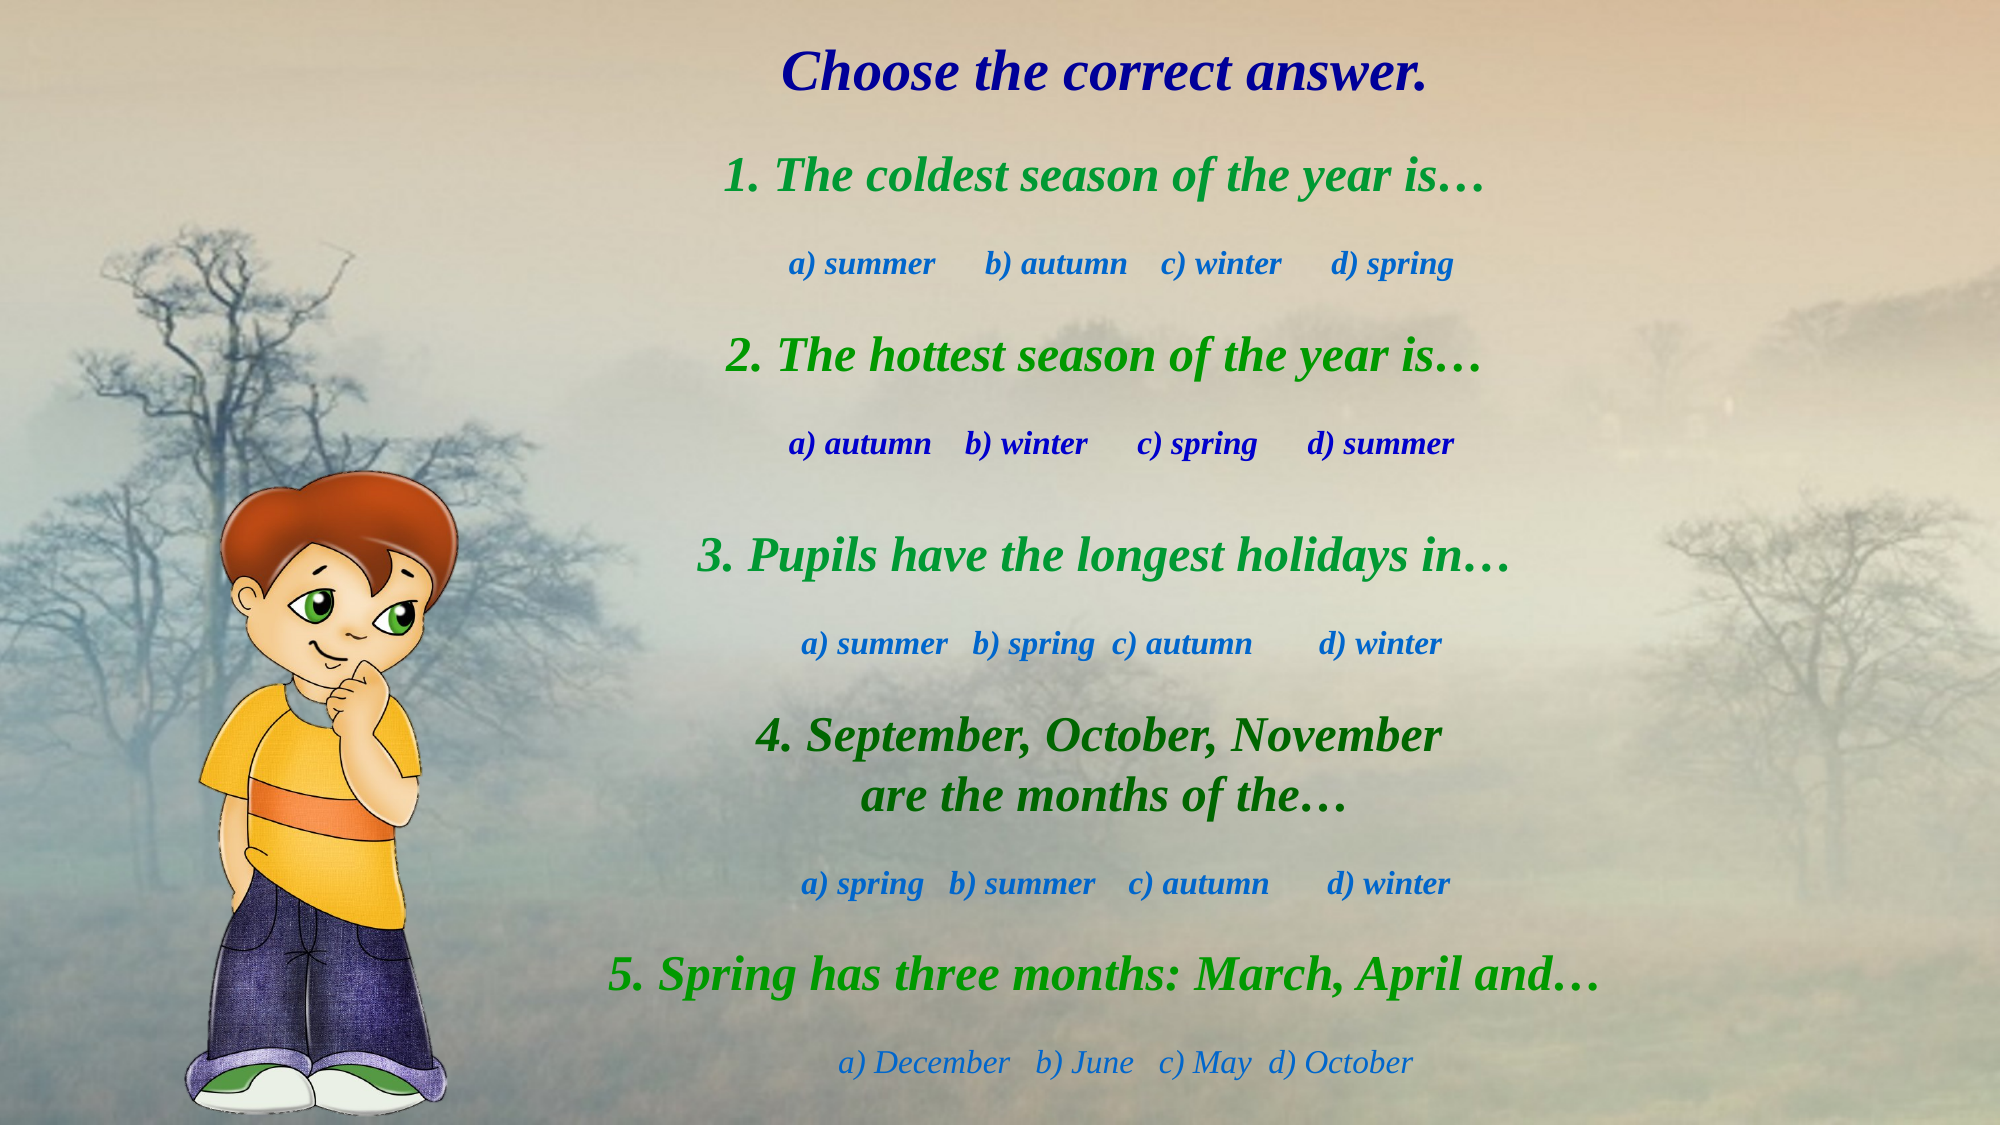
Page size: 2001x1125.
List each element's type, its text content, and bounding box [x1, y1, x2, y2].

picture [0, 0, 2000, 1125]
text_box Choose the correct answer. 1. The coldest season of the year is… a) summer b) autumn c) winter d) spring 2. The hottest season of the year is… a) autumn b) winter c) spring d) summer 3. Pupils have the longest holidays in… a) summer b) spring c) autumn d) winter 4. September, October, November are the months of the… a) spring b) summer c) autumn d) winter 5. Spring has three months: March, April and… a) December b) June c) May d) October [490, 24, 1721, 1125]
